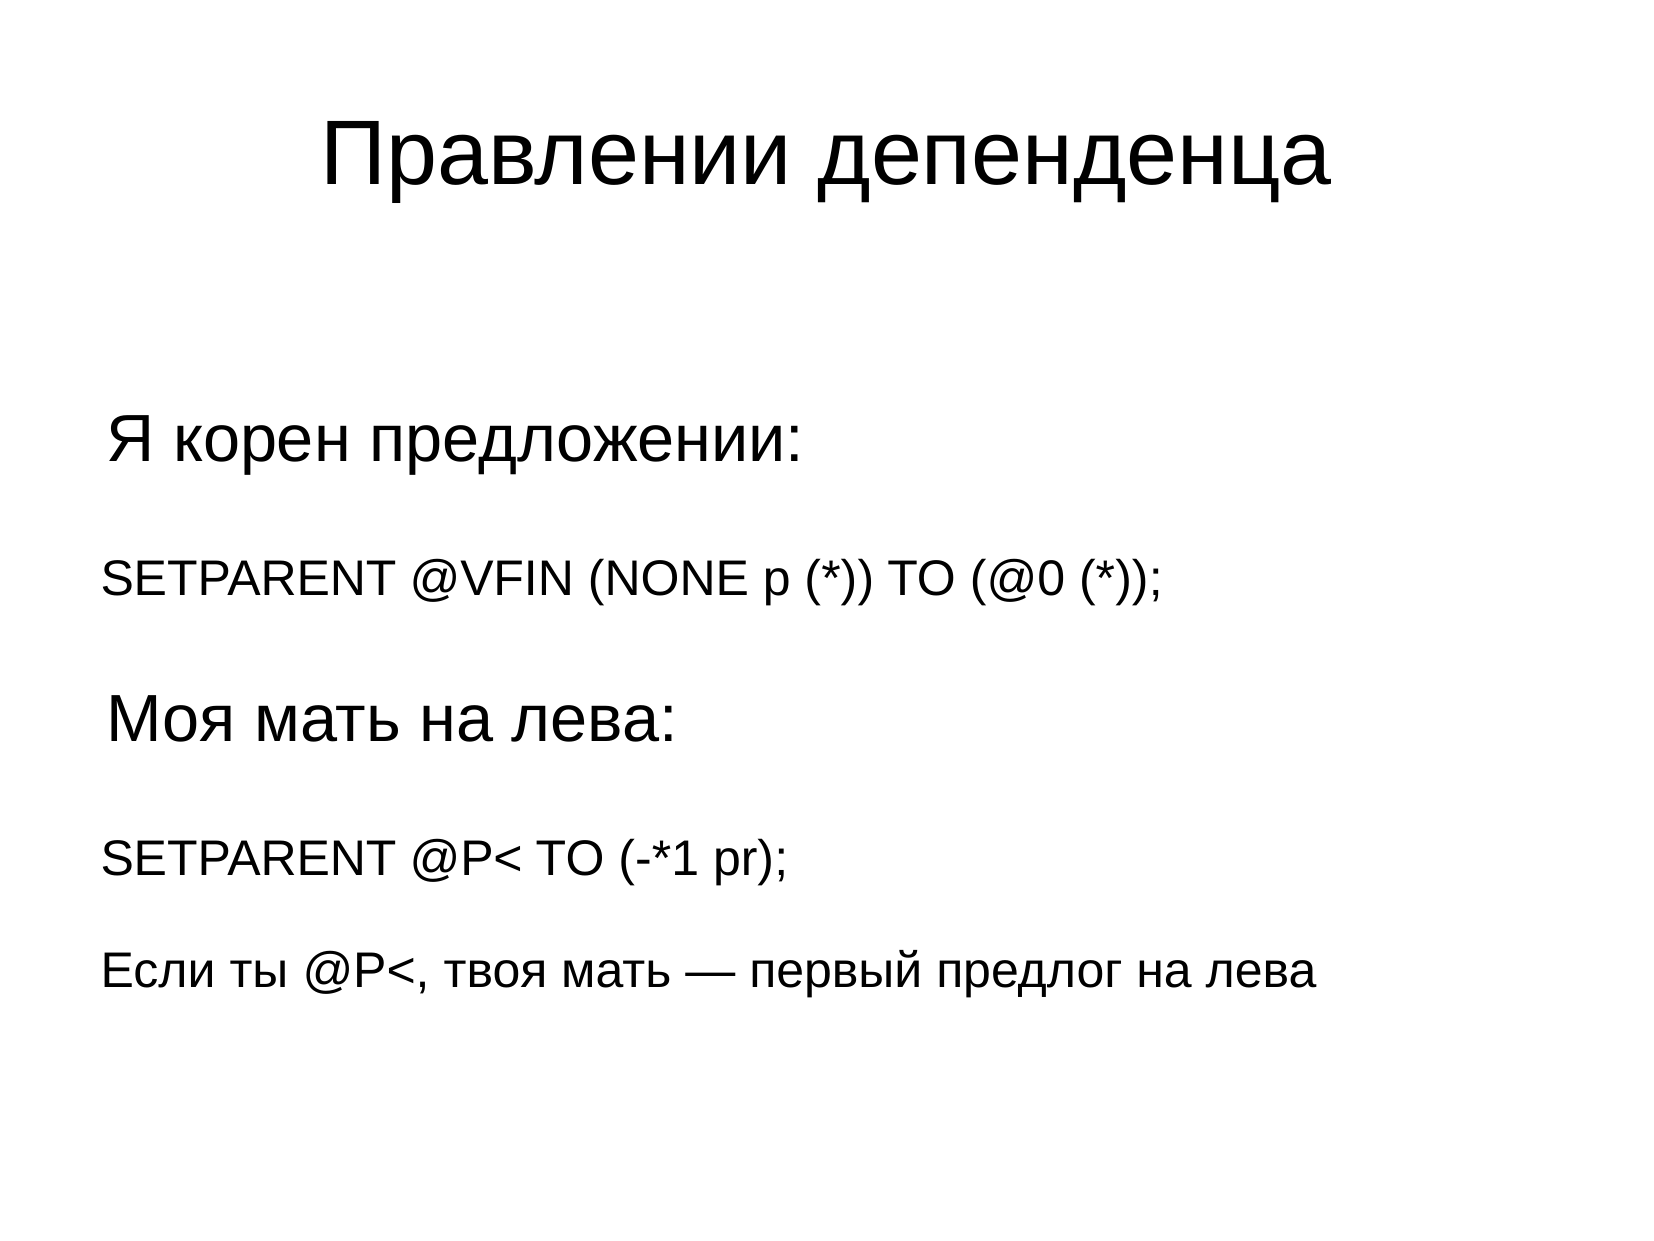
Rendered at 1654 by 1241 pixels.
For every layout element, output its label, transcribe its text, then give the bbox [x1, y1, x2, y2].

title Правлении депенденца [82, 49, 1571, 257]
subtitle Я корен предложении: SETPARENT @VFIN (NONE p (*)) TO (@0 (*)); Моя мать на лева: SETPARENT @P< TO (-*1 pr); Если ты @P<, твоя мать — первый предлог на лева [82, 290, 1571, 1109]
